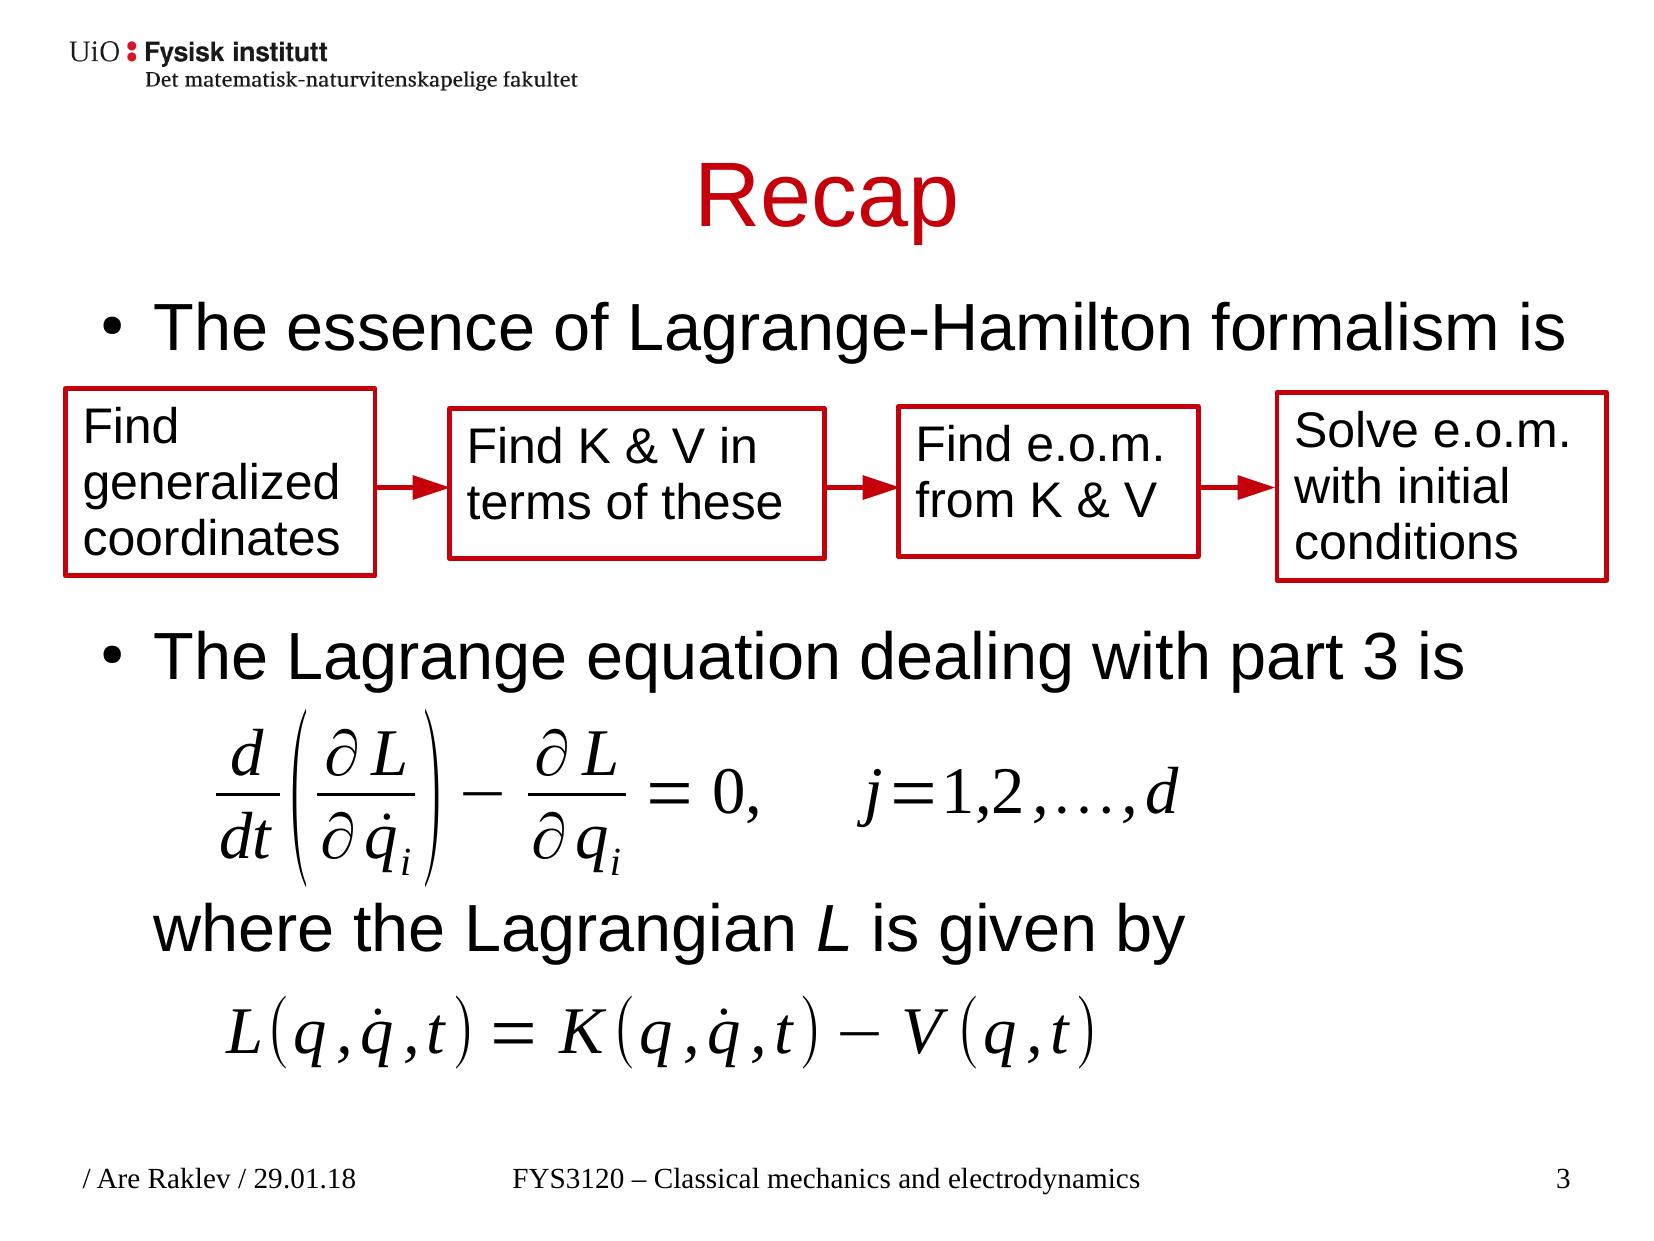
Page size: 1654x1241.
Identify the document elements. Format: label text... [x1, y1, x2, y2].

picture [68, 37, 581, 93]
chart [206, 706, 1189, 893]
list The essence of Lagrange-Hamilton formalism is The Lagrange equation dealing with part 3 is where the Lagrangian L is given by [82, 290, 1571, 487]
text_box Find generalized coordinates [65, 388, 376, 576]
title Recap [82, 90, 1571, 290]
chart [215, 992, 1104, 1073]
text_box Find K & V in terms of these [449, 408, 825, 559]
list The essence of Lagrange-Hamilton formalism is The Lagrange equation dealing with part 3 is where the Lagrangian L is given by [82, 488, 1571, 1125]
text_box Find e.o.m. from K & V [898, 406, 1199, 557]
text_box Solve e.o.m. with initial conditions [1277, 392, 1607, 581]
